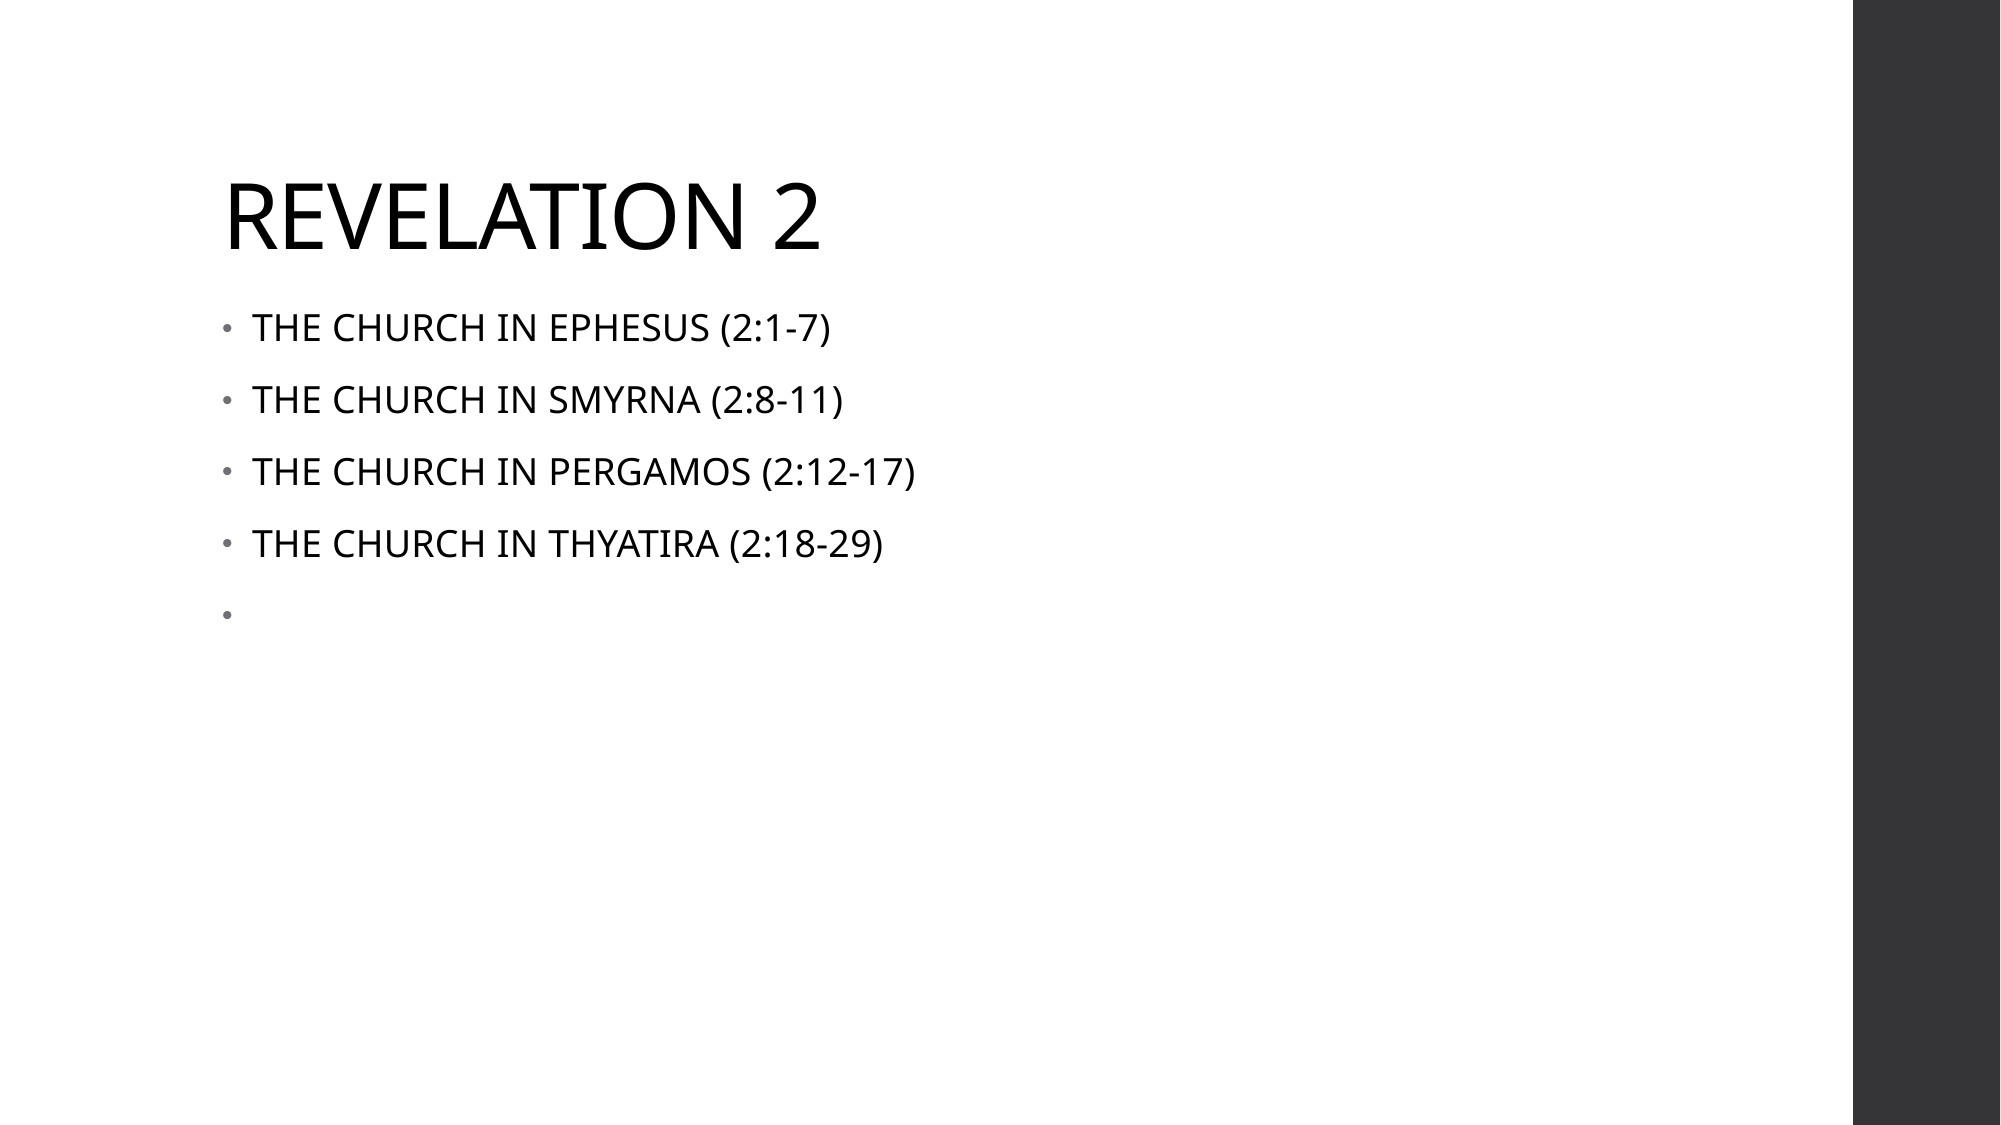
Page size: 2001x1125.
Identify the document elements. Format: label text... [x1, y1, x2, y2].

list THE CHURCH IN EPHESUS (2:1-7) THE CHURCH IN SMYRNA (2:8-11) THE CHURCH IN PERGAMOS (2:12-17) THE CHURCH IN THYATIRA (2:18-29) [206, 299, 1617, 1014]
title REVELATION 2 [206, 60, 1797, 278]
